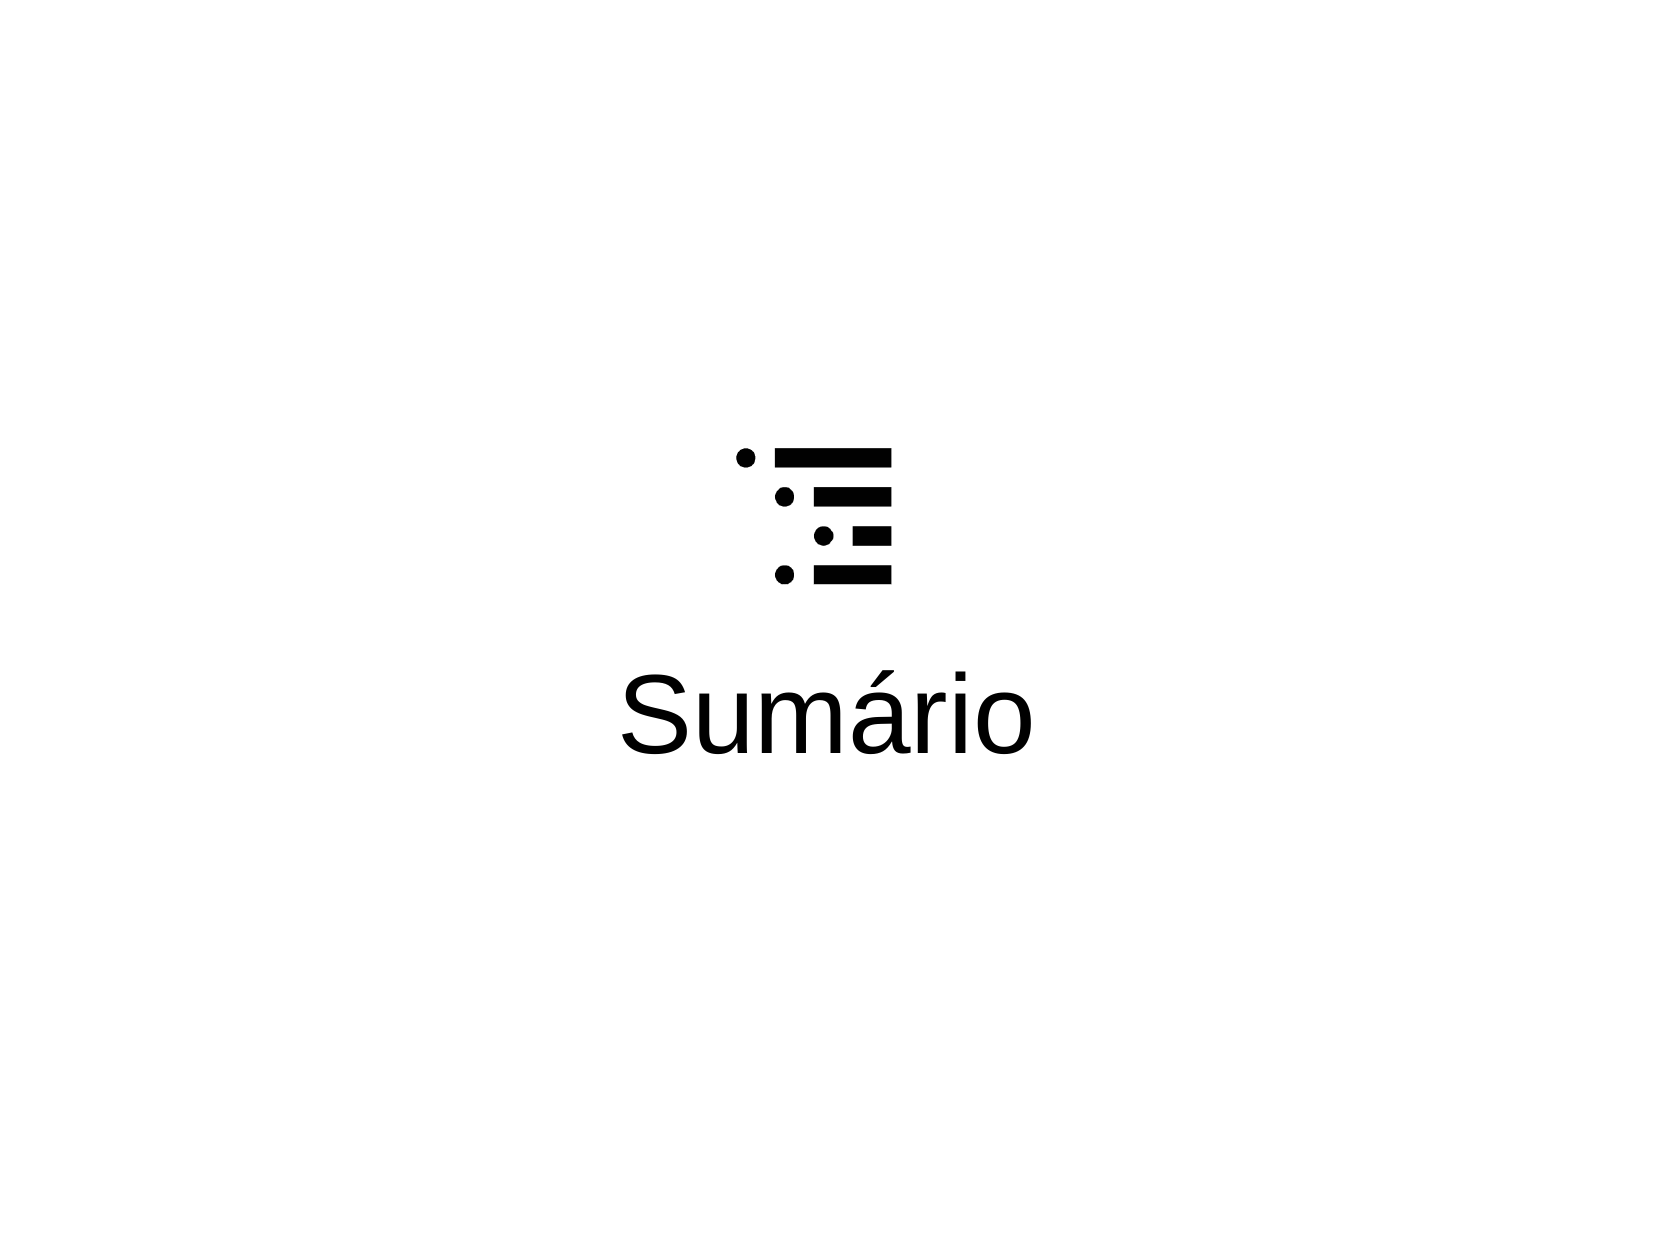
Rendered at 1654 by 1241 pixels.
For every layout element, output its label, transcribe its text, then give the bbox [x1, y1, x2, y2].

title Sumário [11, 608, 1642, 816]
picture [735, 447, 892, 585]
